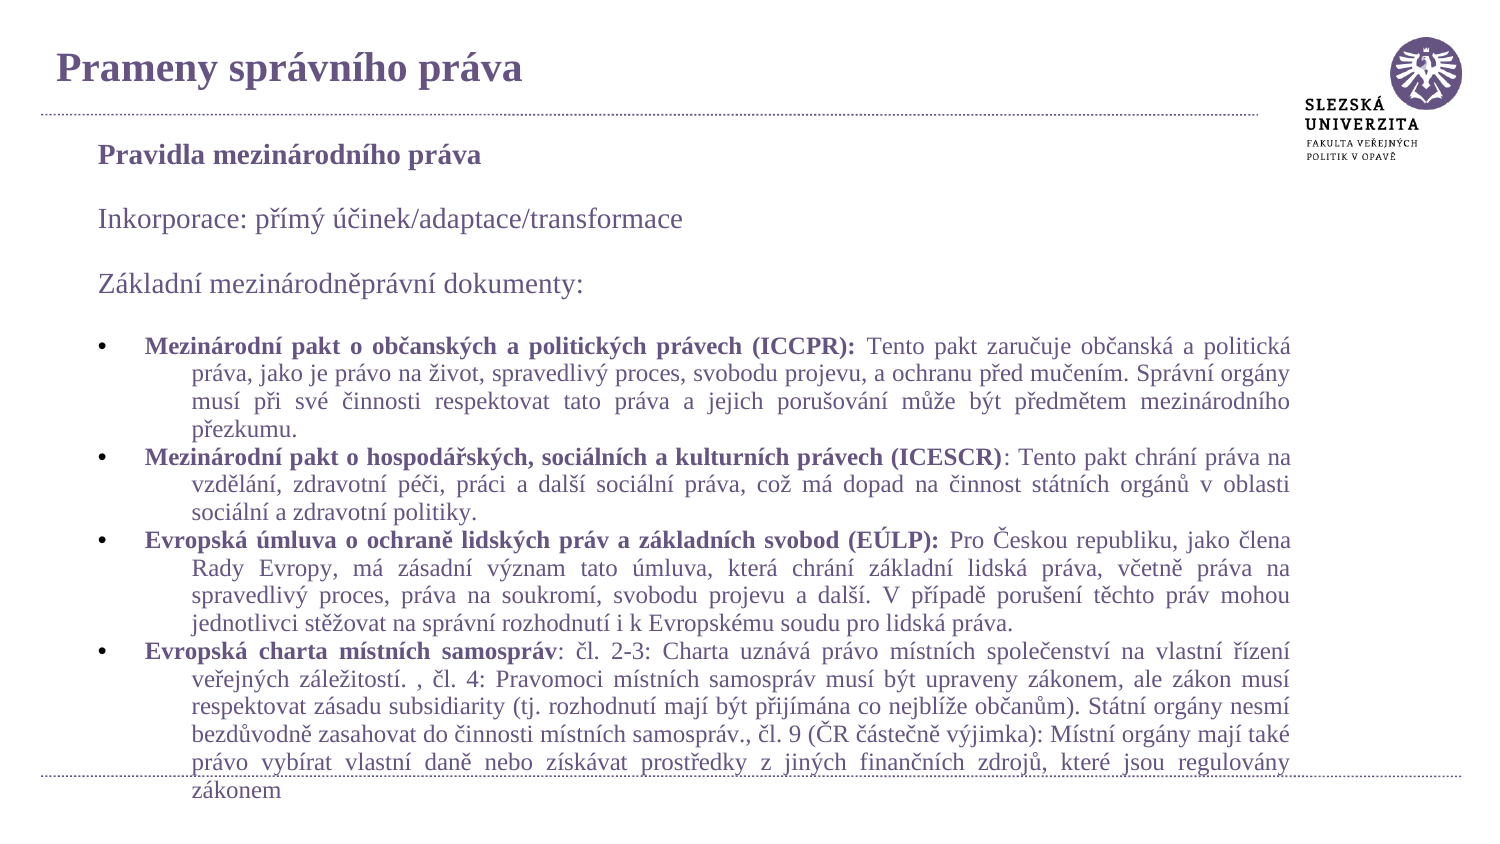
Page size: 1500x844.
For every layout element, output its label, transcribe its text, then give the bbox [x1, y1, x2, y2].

text_box Pravidla mezinárodního práva Inkorporace: přímý účinek/adaptace/transformace Základní mezinárodněprávní dokumenty: Mezinárodní pakt o občanských a politických právech (ICCPR): Tento pakt zaručuje občanská a politická práva, jako je právo na život, spravedlivý proces, svobodu projevu, a ochranu před mučením. Správní orgány musí při své činnosti respektovat tato práva a jejich porušování může být předmětem mezinárodního přezkumu. Mezinárodní pakt o hospodářských, sociálních a kulturních právech (ICESCR): Tento pakt chrání práva na vzdělání, zdravotní péči, práci a další sociální práva, což má dopad na činnost státních orgánů v oblasti sociální a zdravotní politiky. Evropská úmluva o ochraně lidských práv a základních svobod (EÚLP): Pro Českou republiku, jako člena Rady Evropy, má zásadní význam tato úmluva, která chrání základní lidská práva, včetně práva na spravedlivý proces, práva na soukromí, svobodu projevu a další. V případě porušení těchto práv mohou jednotlivci stěžovat na správní rozhodnutí i k Evropskému soudu pro lidská práva. Evropská charta místních samospráv: čl. 2-3: Charta uznává právo místních společenství na vlastní řízení veřejných záležitostí. , čl. 4: Pravomoci místních samospráv musí být upraveny zákonem, ale zákon musí respektovat zásadu subsidiarity (tj. rozhodnutí mají být přijímána co nejblíže občanům). Státní orgány nesmí bezdůvodně zasahovat do činnosti místních samospráv., čl. 9 (ČR částečně výjimka): Místní orgány mají také právo vybírat vlastní daně nebo získávat prostředky z jiných finančních zdrojů, které jsou regulovány zákonem [82, 130, 1307, 812]
title Prameny správního práva [41, 32, 786, 116]
